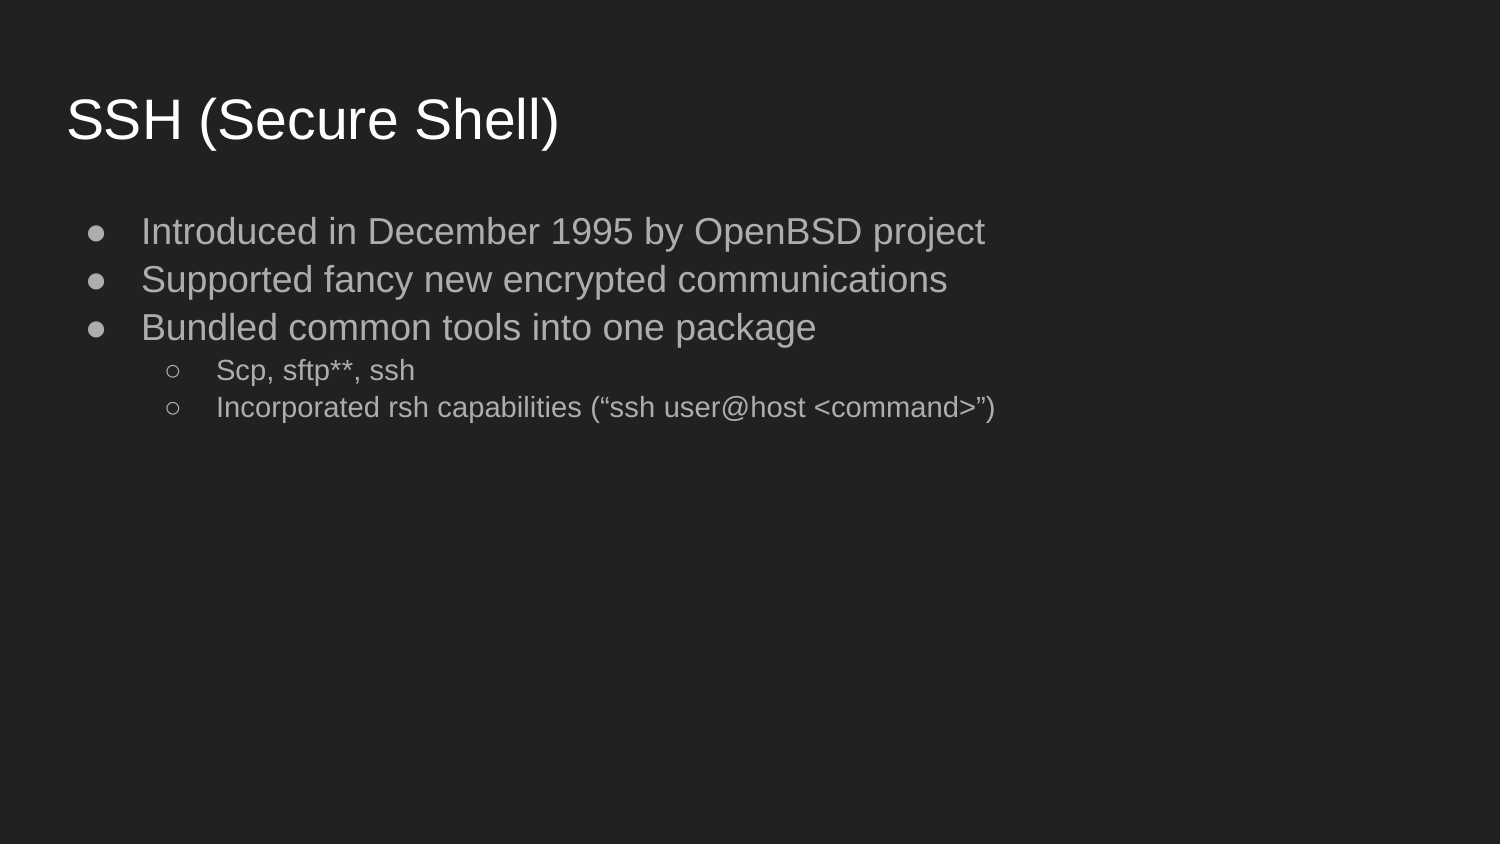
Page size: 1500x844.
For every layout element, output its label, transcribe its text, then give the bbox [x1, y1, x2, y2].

title SSH (Secure Shell) [51, 72, 1449, 167]
list Introduced in December 1995 by OpenBSD project Supported fancy new encrypted communications Bundled common tools into one package Scp, sftp**, ssh Incorporated rsh capabilities (“ssh user@host <command>”) [51, 189, 1449, 750]
